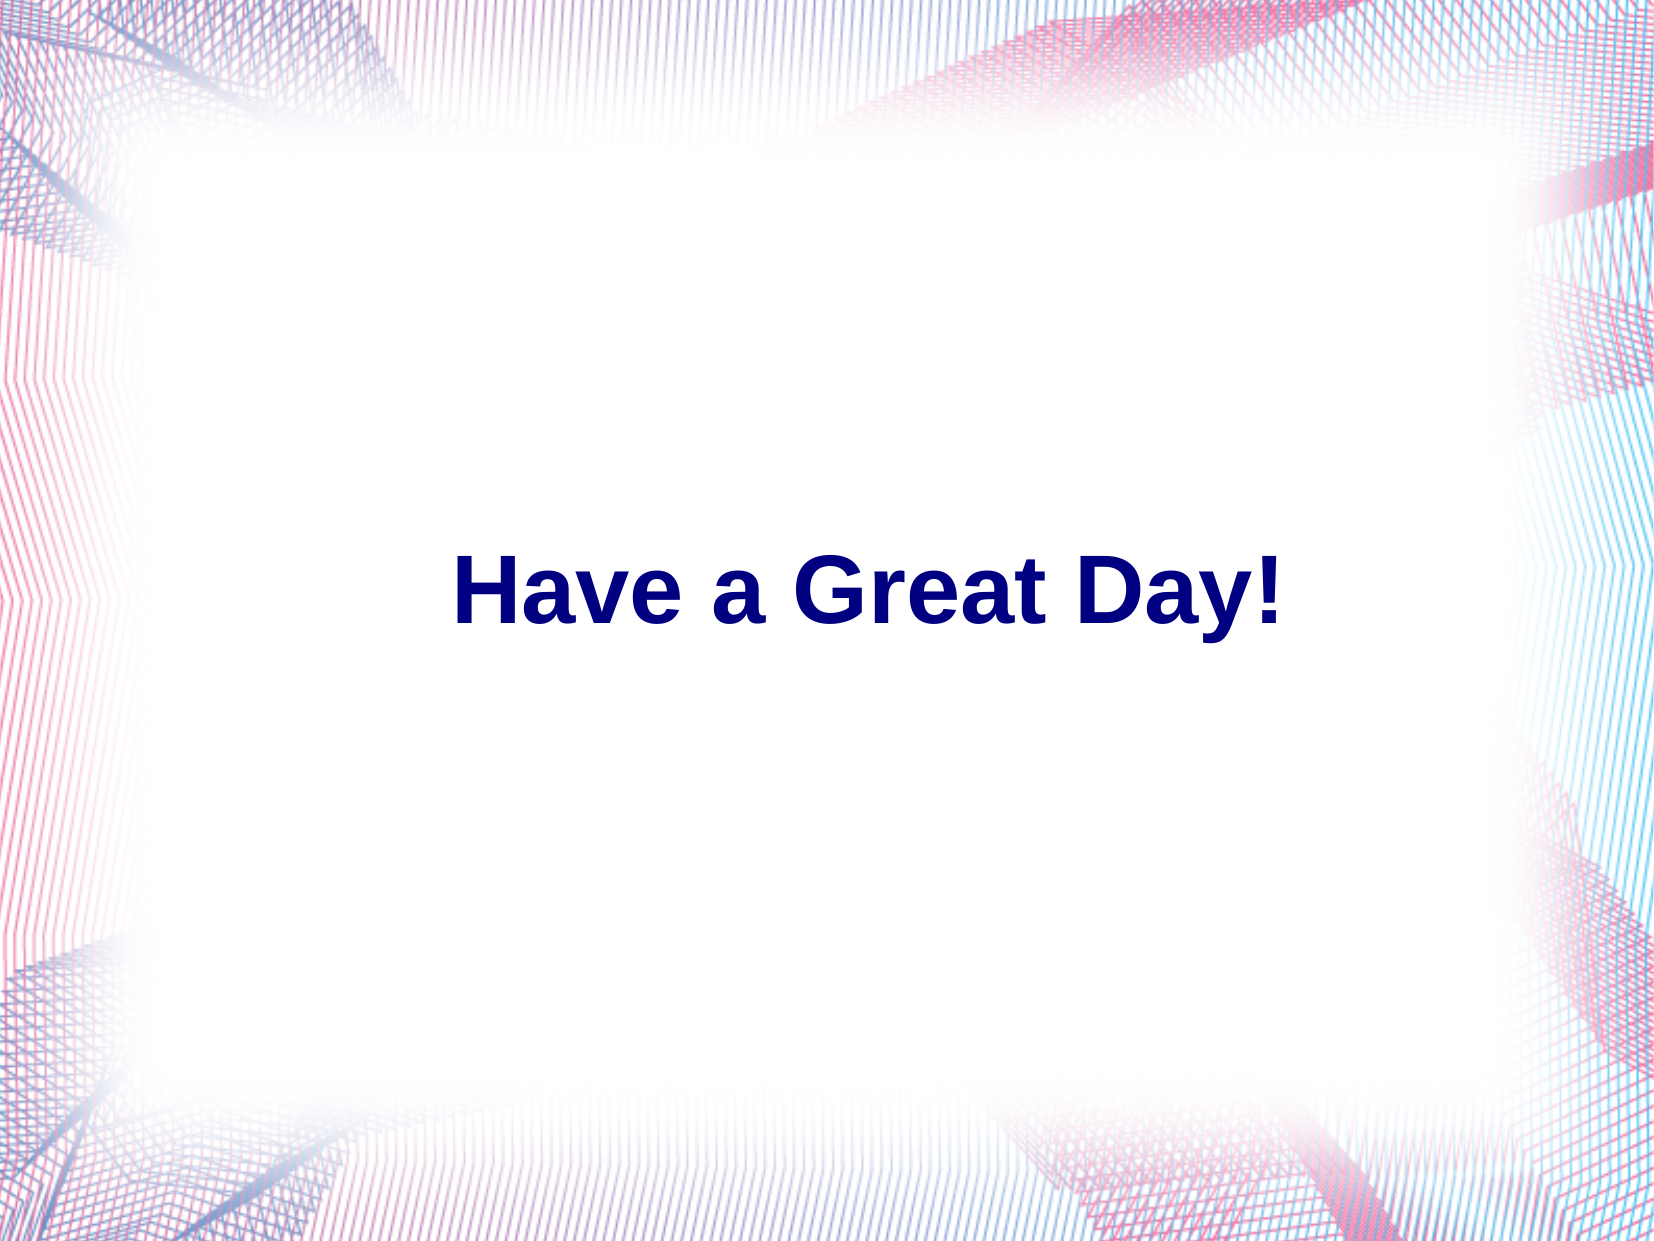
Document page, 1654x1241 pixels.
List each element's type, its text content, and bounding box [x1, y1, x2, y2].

title Have a Great Day! [124, 486, 1613, 694]
picture [0, 0, 1654, 1241]
